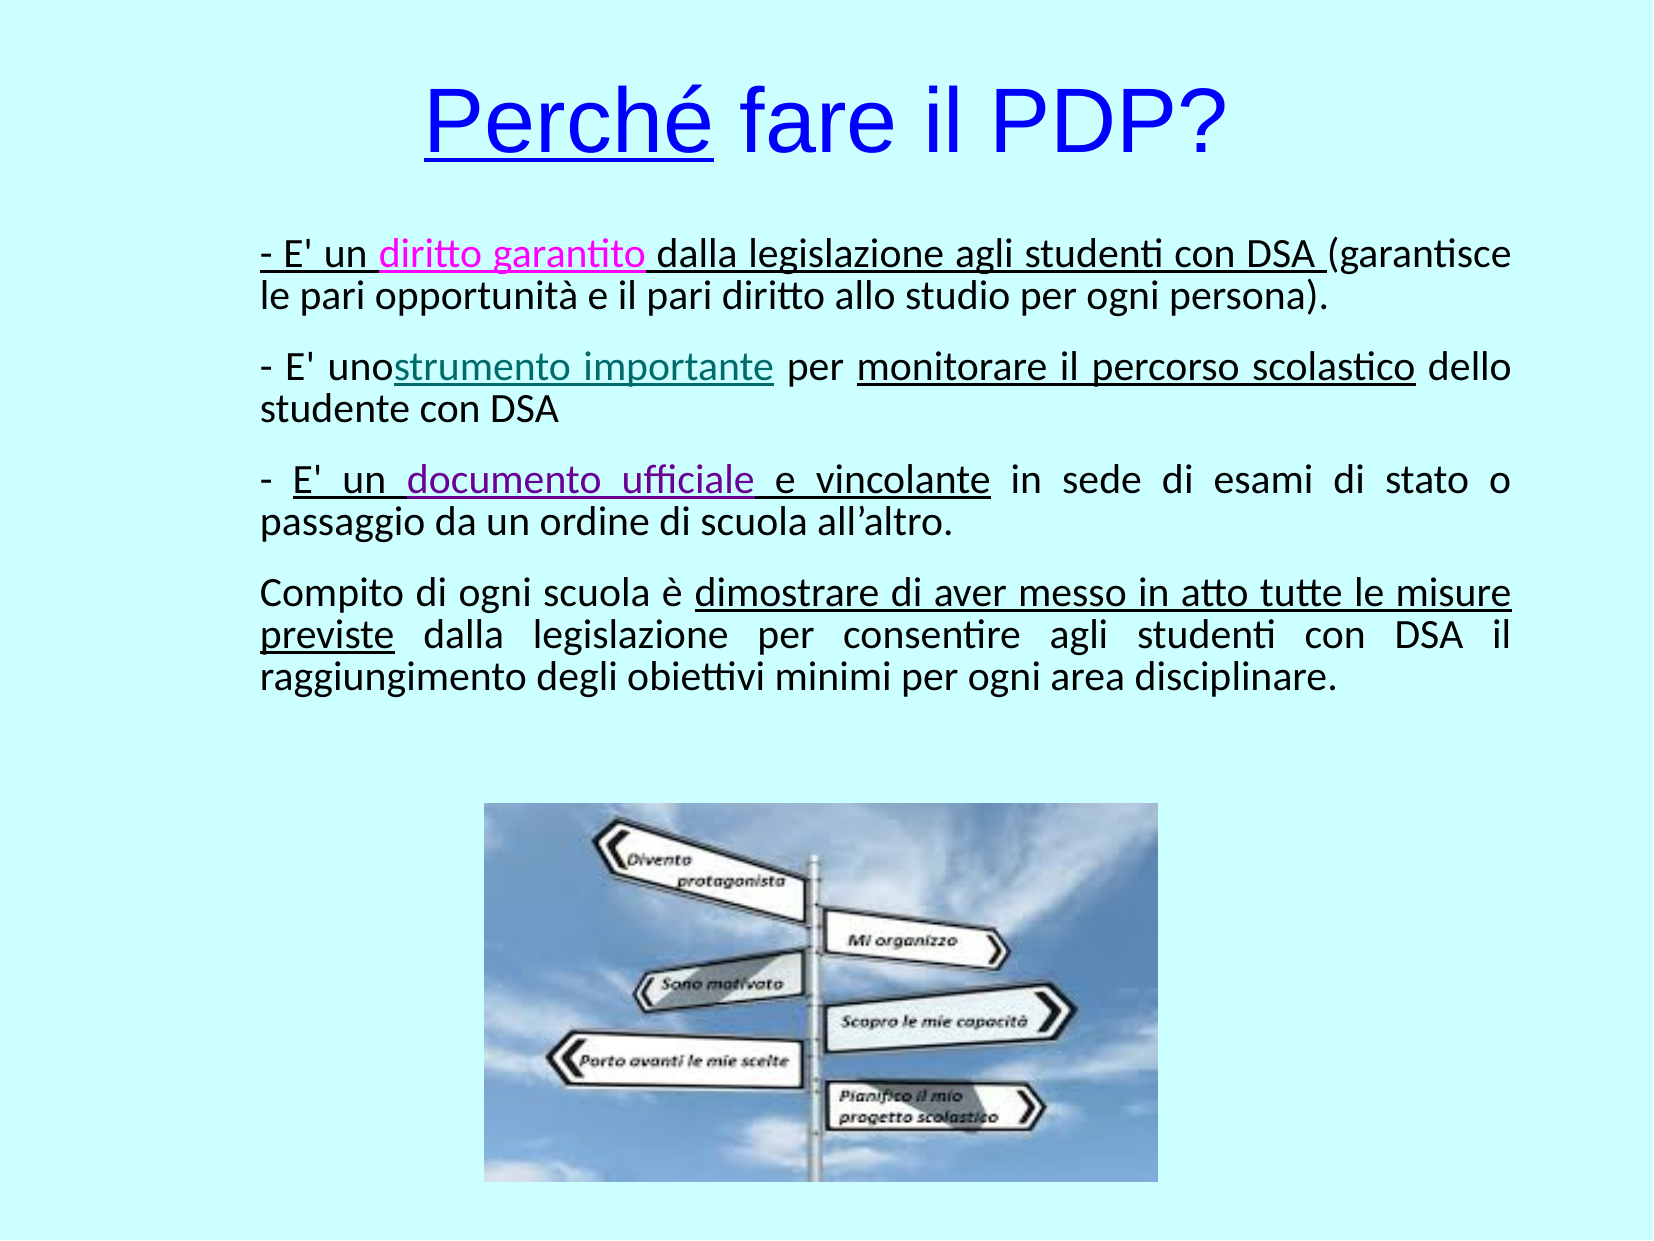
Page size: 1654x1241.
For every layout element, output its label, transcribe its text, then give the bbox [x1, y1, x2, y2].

title Perché fare il PDP? [82, 17, 1571, 225]
list - E' un diritto garantito dalla legislazione agli studenti con DSA (garantisce le pari opportunità e il pari diritto allo studio per ogni persona). - E' unostrumento importante per monitorare il percorso scolastico dello studente con DSA - E' un documento ufficiale e vincolante in sede di esami di stato o passaggio da un ordine di scuola all’altro. Compito di ogni scuola è dimostrare di aver messo in atto tutte le misure previste dalla legislazione per consentire agli studenti con DSA il raggiungimento degli obiettivi minimi per ogni area disciplinare. [259, 236, 1512, 1055]
picture [484, 803, 1158, 1182]
